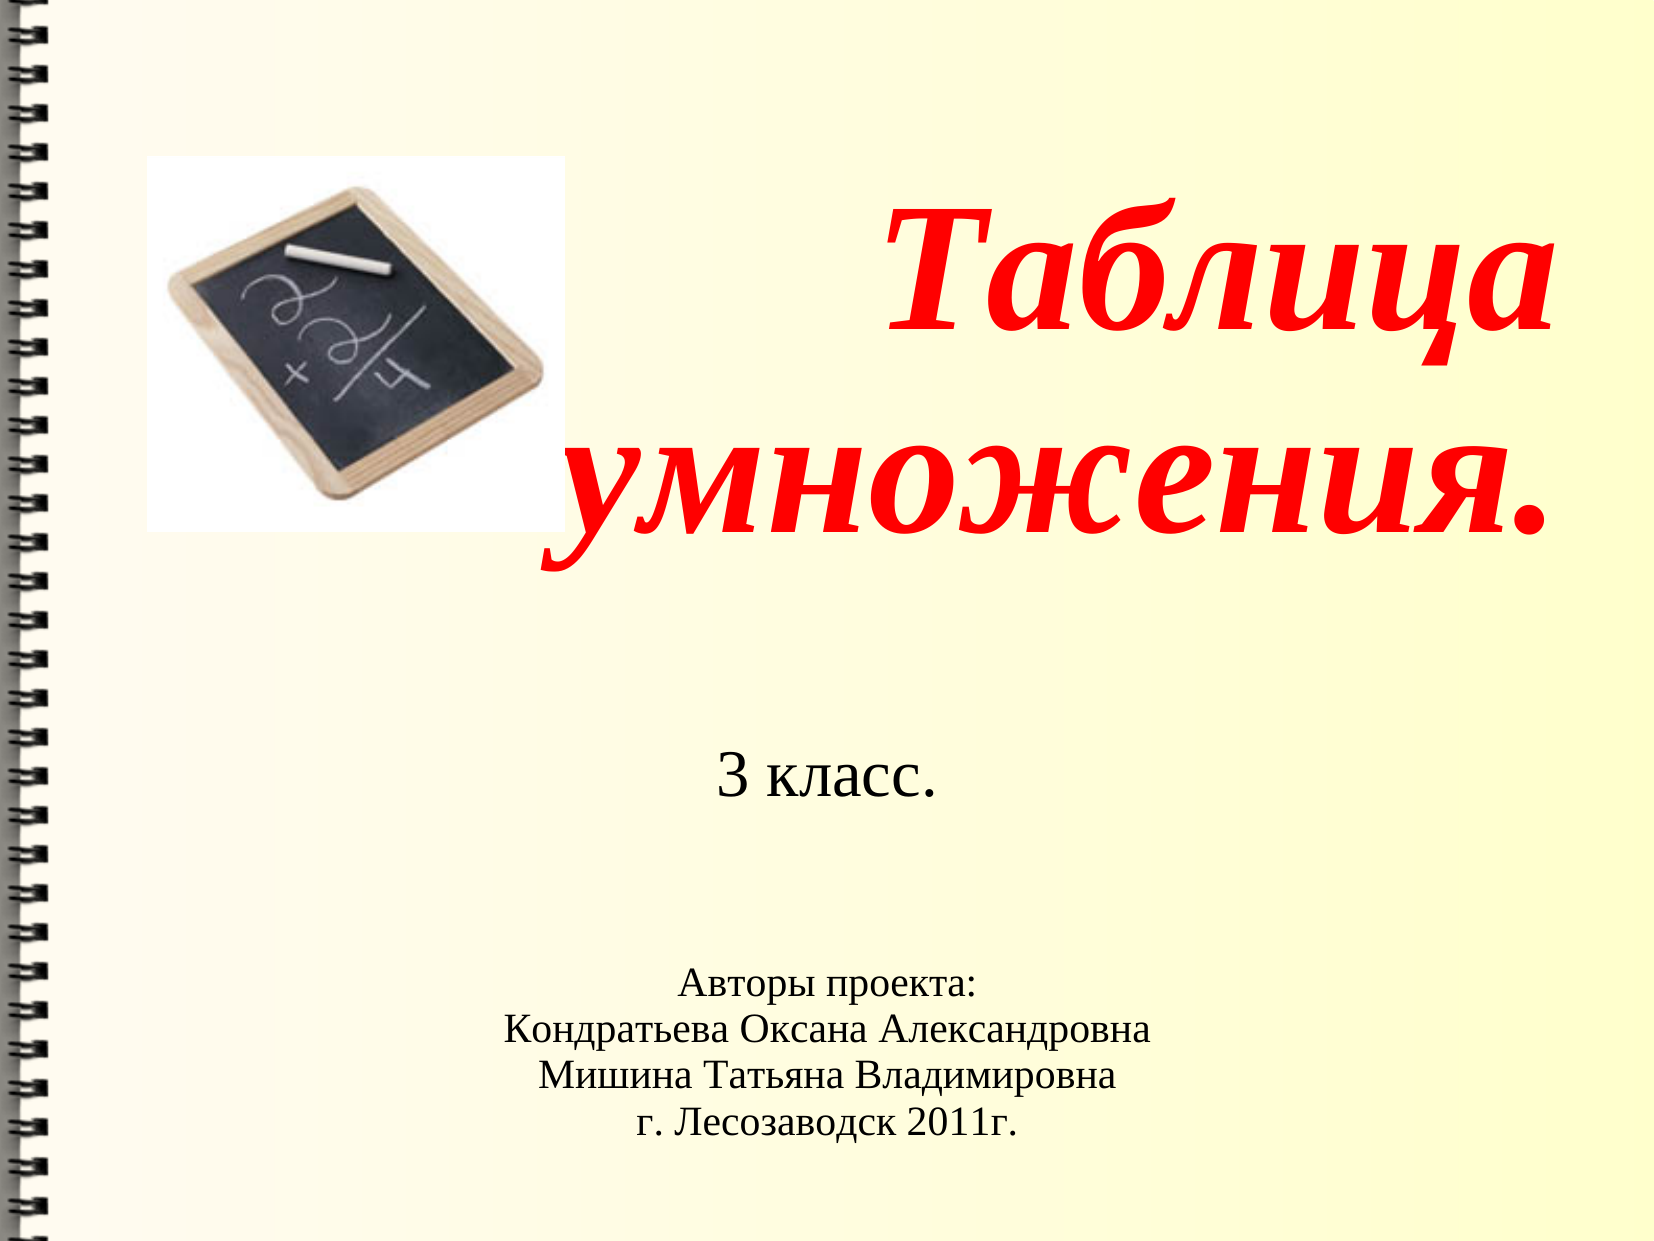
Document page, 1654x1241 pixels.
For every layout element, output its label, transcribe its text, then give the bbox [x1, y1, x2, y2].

picture [0, 0, 1654, 1241]
text_box 3 класс. Авторы проекта: Кондратьева Оксана Александровна Мишина Татьяна Владимировна г. Лесозаводск 2011г. [121, 735, 1534, 1146]
picture [147, 156, 565, 532]
title Таблица умножения. [147, 88, 1560, 651]
